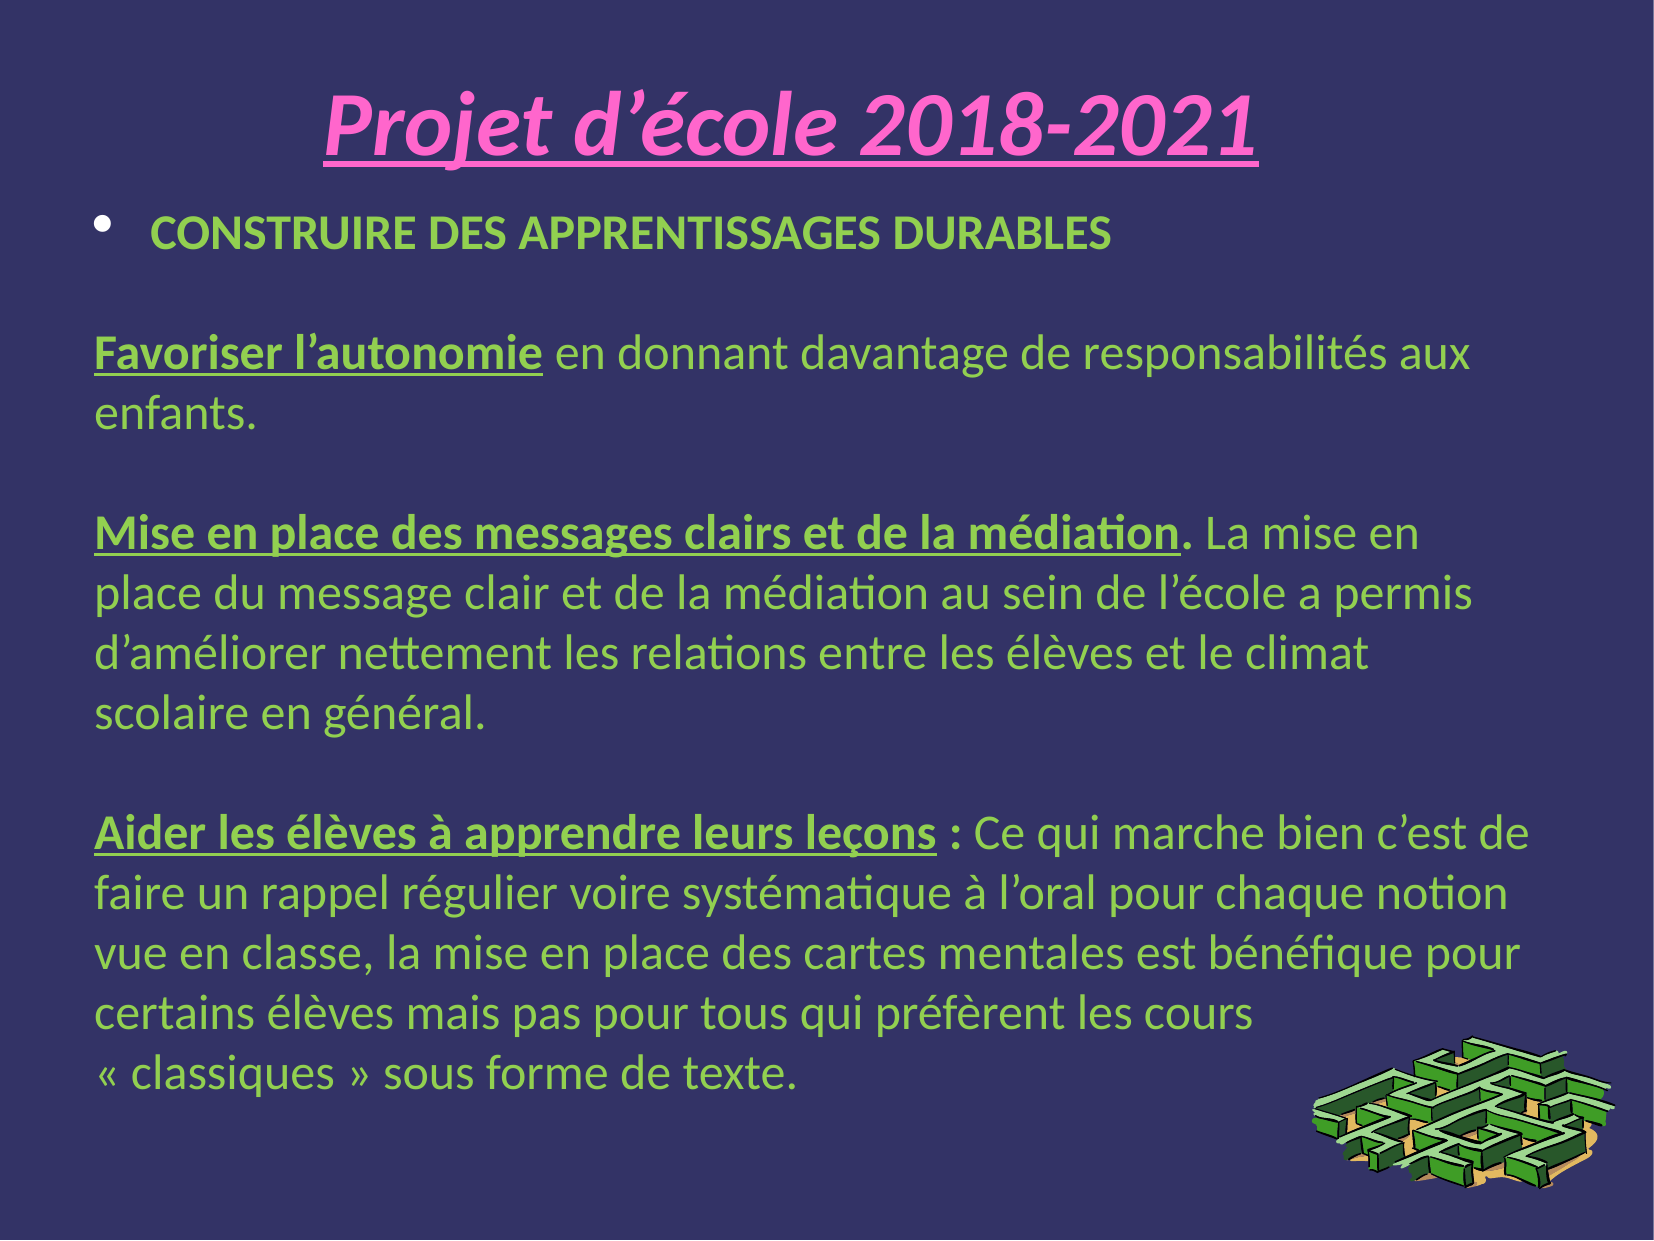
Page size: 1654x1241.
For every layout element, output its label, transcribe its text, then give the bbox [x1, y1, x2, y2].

text_box Projet d’école 2018-2021 [308, 56, 1322, 181]
text_box CONSTRUIRE DES APPRENTISSAGES DURABLES Favoriser l’autonomie en donnant davantage de responsabilités aux enfants. Mise en place des messages clairs et de la médiation. La mise en place du message clair et de la médiation au sein de l’école a permis d’améliorer nettement les relations entre les élèves et le climat scolaire en général. Aider les élèves à apprendre leurs leçons : Ce qui marche bien c’est de faire un rappel régulier voire systématique à l’oral pour chaque notion vue en classe, la mise en place des cartes mentales est bénéfique pour certains élèves mais pas pour tous qui préfèrent les cours « classiques » sous forme de texte. [79, 183, 1551, 1176]
